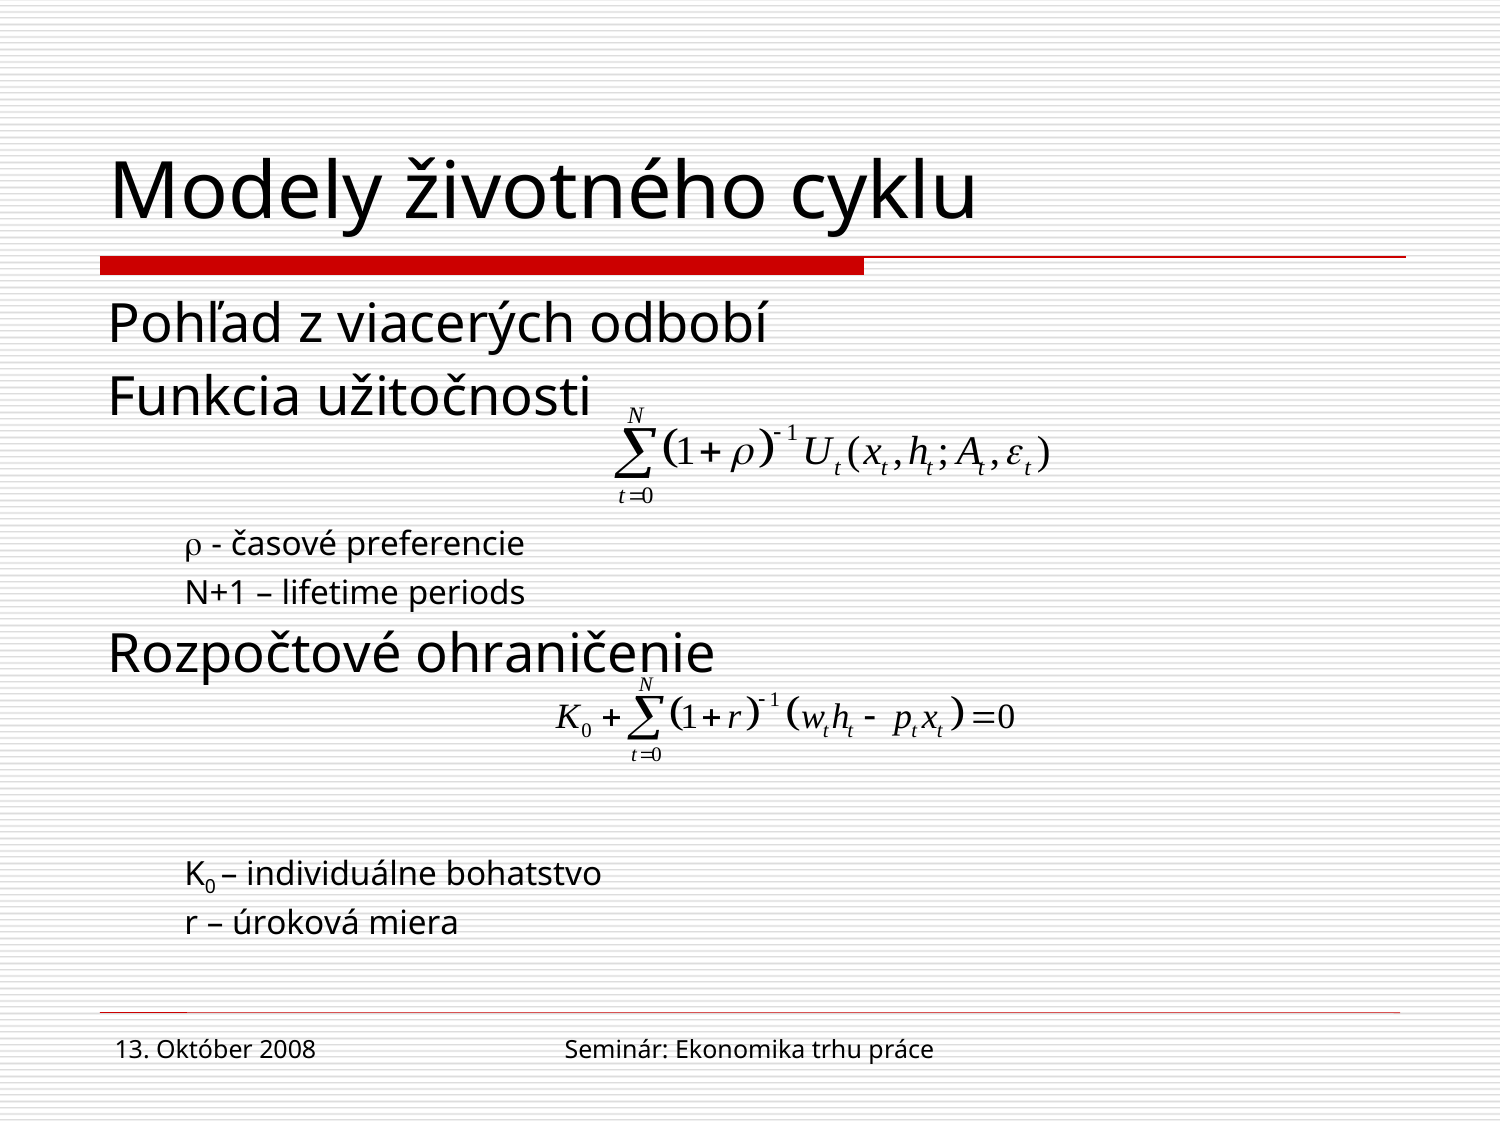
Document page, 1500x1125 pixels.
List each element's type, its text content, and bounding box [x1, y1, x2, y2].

list Pohľad z viacerých odbobí Funkcia užitočnosti  - časové preferencie N+1 – lifetime periods Rozpočtové ohraničenie K0 – individuálne bohatstvo r – úroková miera [92, 287, 1406, 988]
title Modely životného cyklu [94, 49, 1407, 250]
chart [608, 397, 1058, 513]
picture [0, 0, 1500, 1125]
chart [549, 668, 1022, 770]
